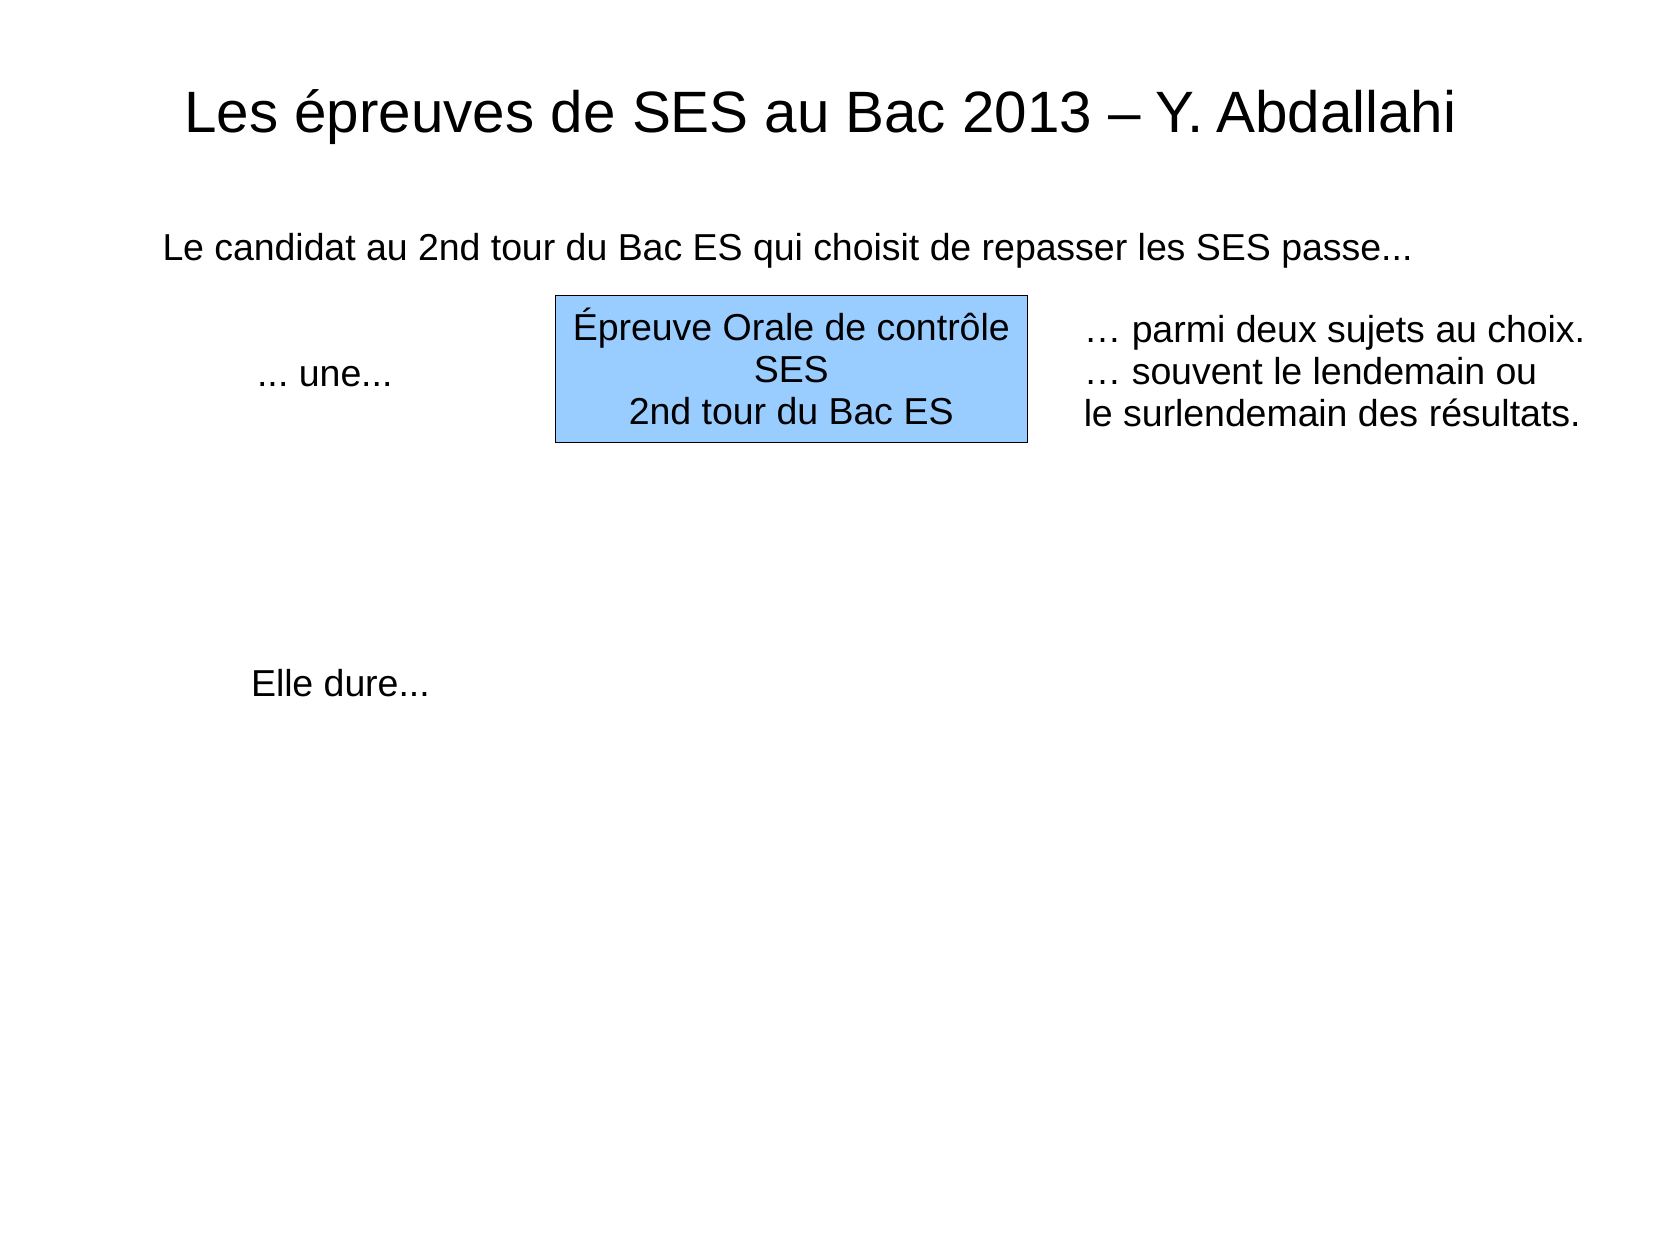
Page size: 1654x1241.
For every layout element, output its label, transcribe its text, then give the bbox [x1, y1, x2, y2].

text_box Épreuve Orale de contrôle SES 2nd tour du Bac ES [555, 295, 1028, 443]
title Les épreuves de SES au Bac 2013 – Y. Abdallahi [76, 53, 1566, 172]
text_box … parmi deux sujets au choix. … souvent le lendemain ou le surlendemain des résultats. [1069, 301, 1602, 442]
text_box Elle dure... [236, 655, 446, 713]
text_box ... une... [147, 345, 502, 403]
text_box Le candidat au 2nd tour du Bac ES qui choisit de repasser les SES passe... [147, 218, 1431, 276]
